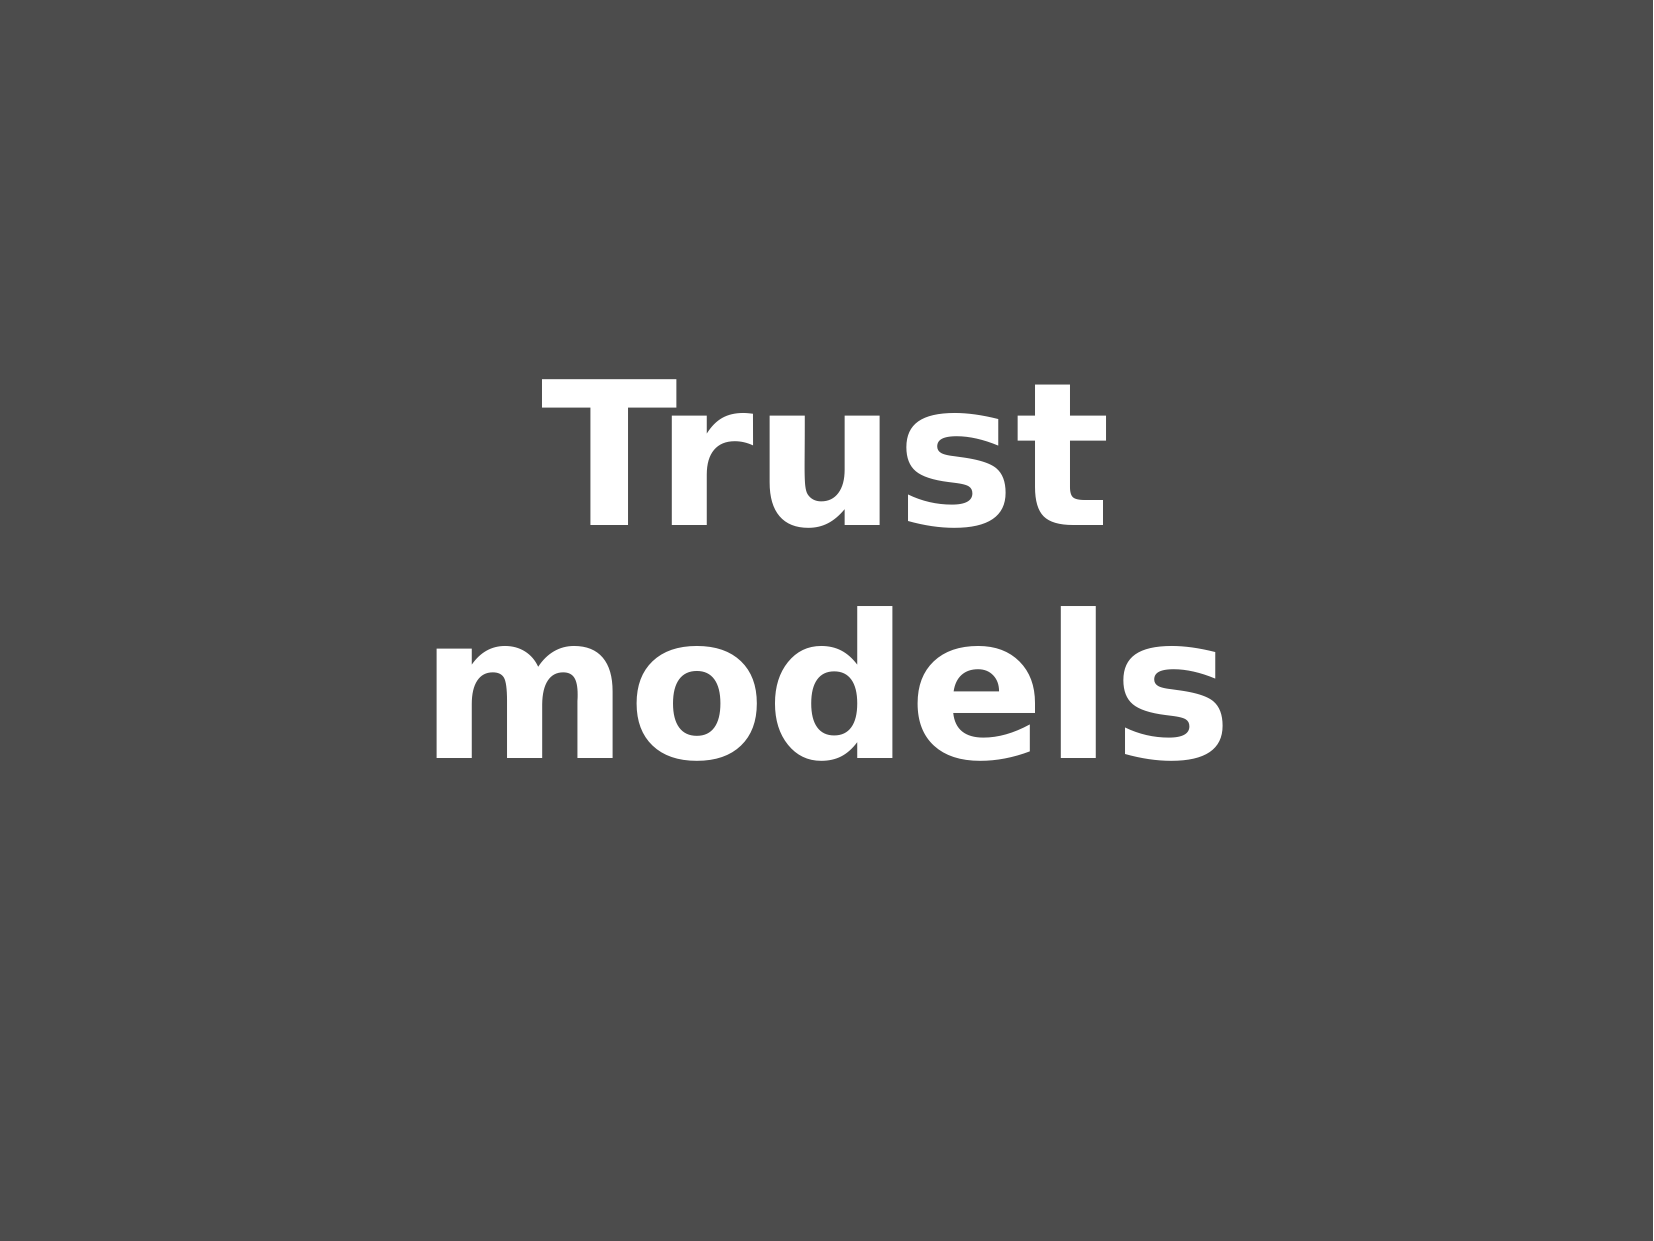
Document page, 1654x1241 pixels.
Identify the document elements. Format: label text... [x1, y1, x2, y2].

text_box Trust models [0, 332, 1653, 814]
